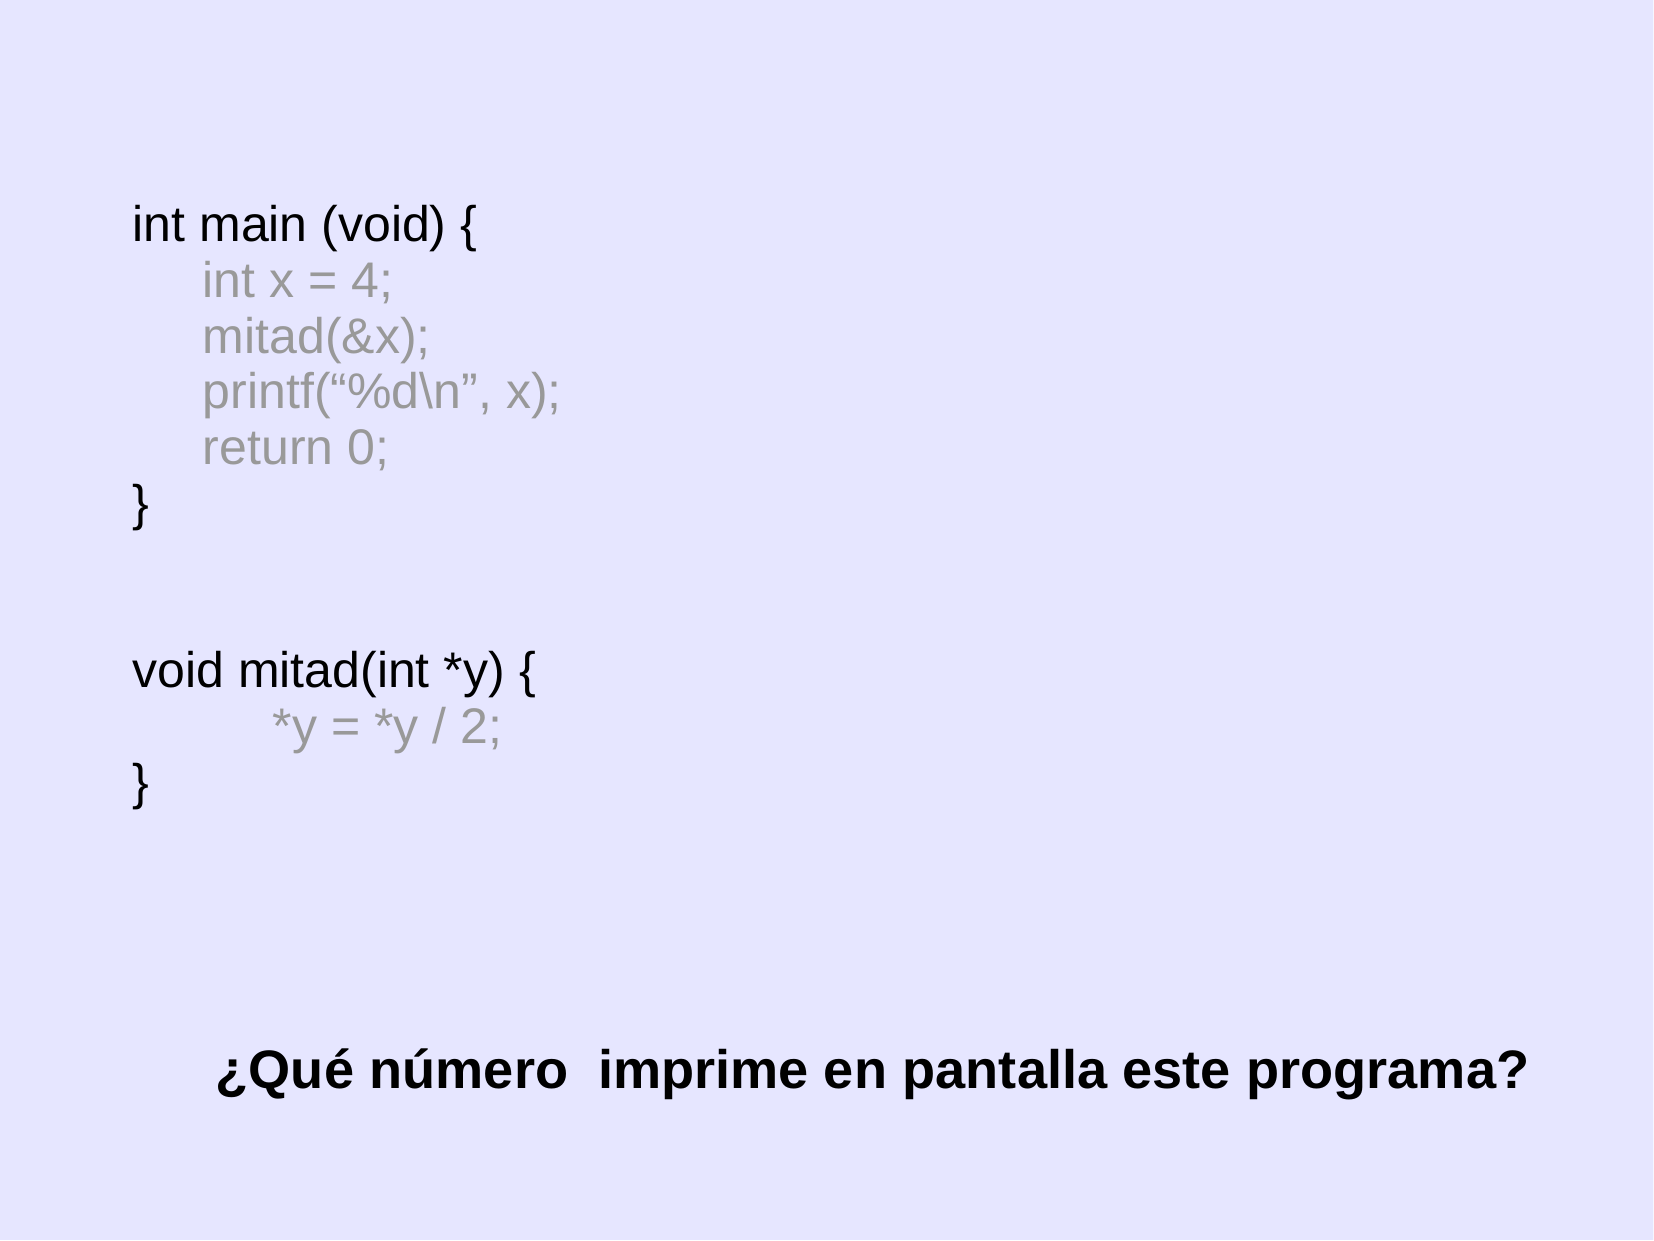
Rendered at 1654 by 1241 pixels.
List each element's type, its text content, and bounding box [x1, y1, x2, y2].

text_box int main (void) { int x = 4; mitad(&x); printf(“%d\n”, x); return 0; } void mitad(int *y) { *y = *y / 2; } [118, 188, 768, 818]
text_box ¿Qué número imprime en pantalla este programa? [200, 1032, 1571, 1108]
